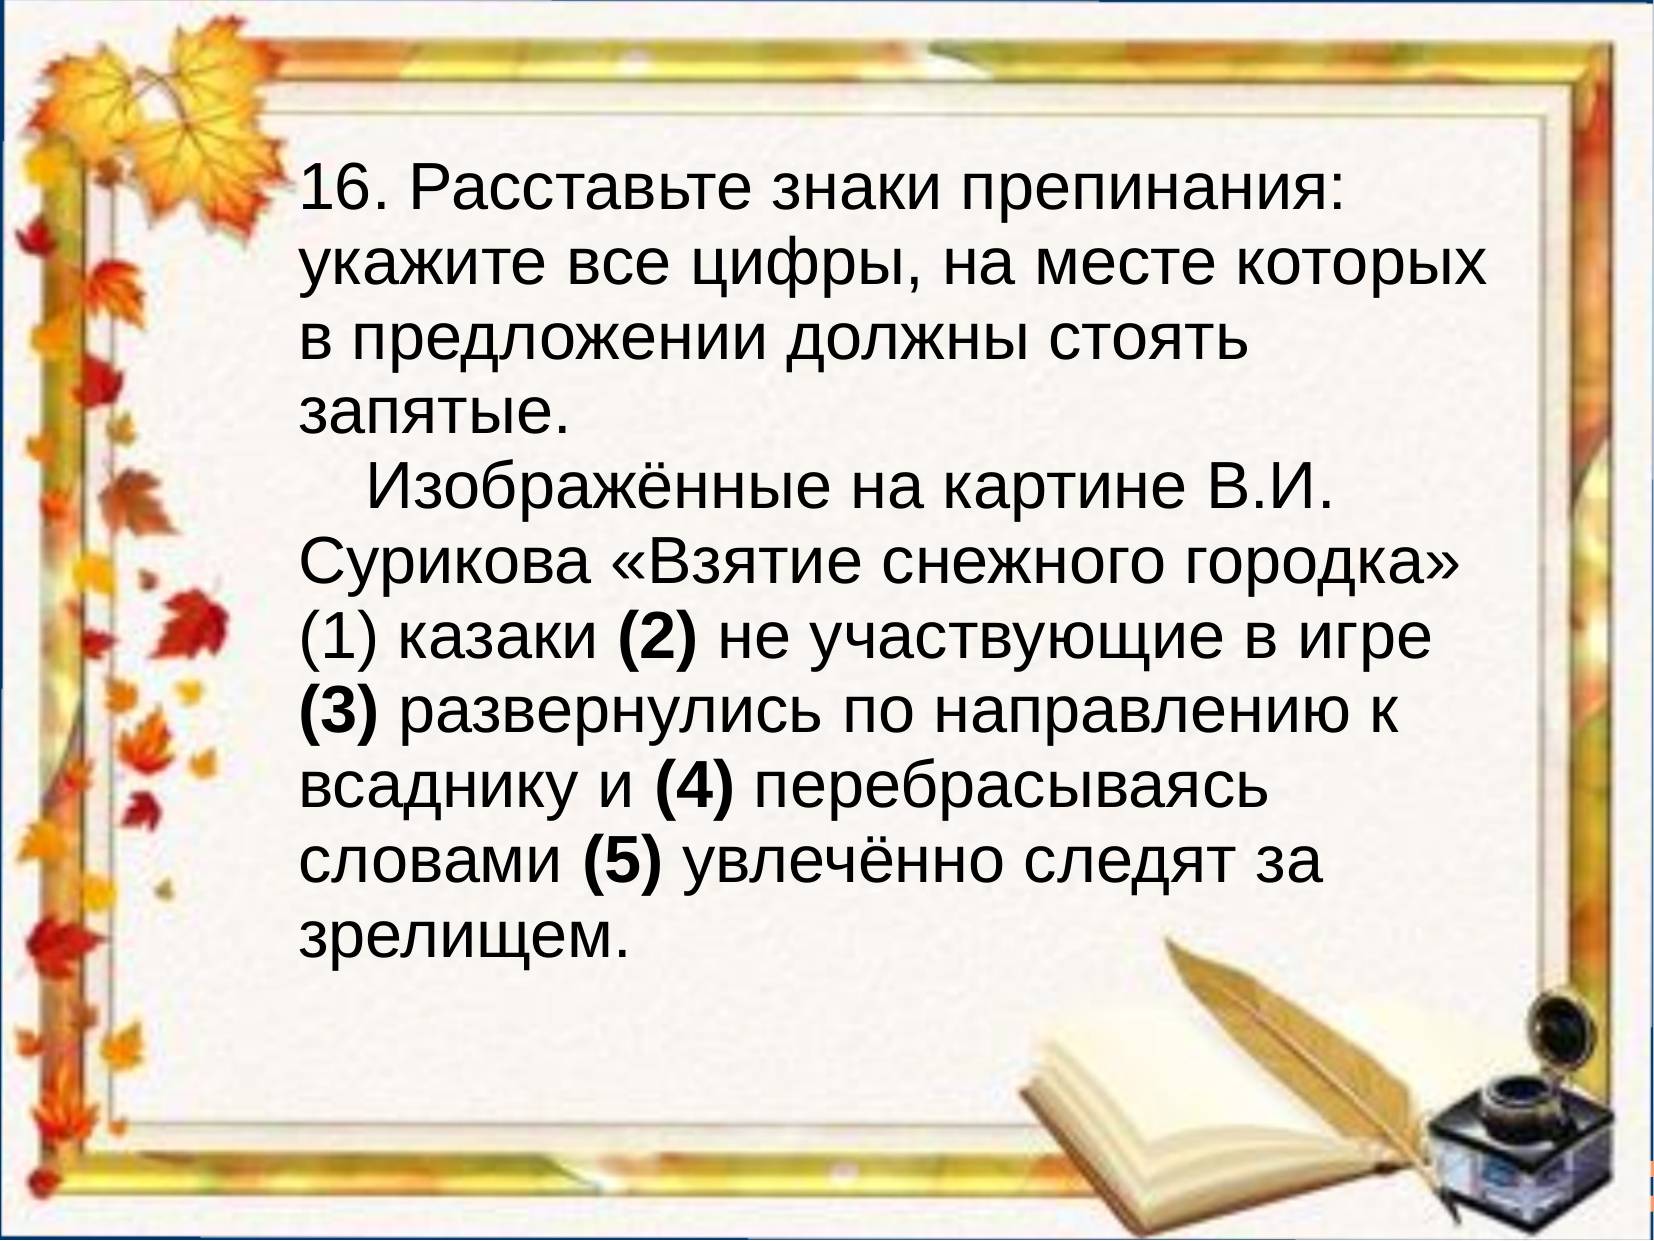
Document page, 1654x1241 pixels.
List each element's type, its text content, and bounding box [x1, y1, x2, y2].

picture [0, 0, 1654, 1241]
text_box 16. Расставьте знаки препинания: укажите все цифры, на месте кото­рых в предложении должны стоять запятые. Изображённые на картине В.И. Сурикова «Взятие снежного городка» (1) казаки (2) не участвующие в игре (3) развернулись по направлению к всаднику и (4) перебрасываясь словами (5) увлечённо следят за зрелищем. [283, 141, 1536, 979]
